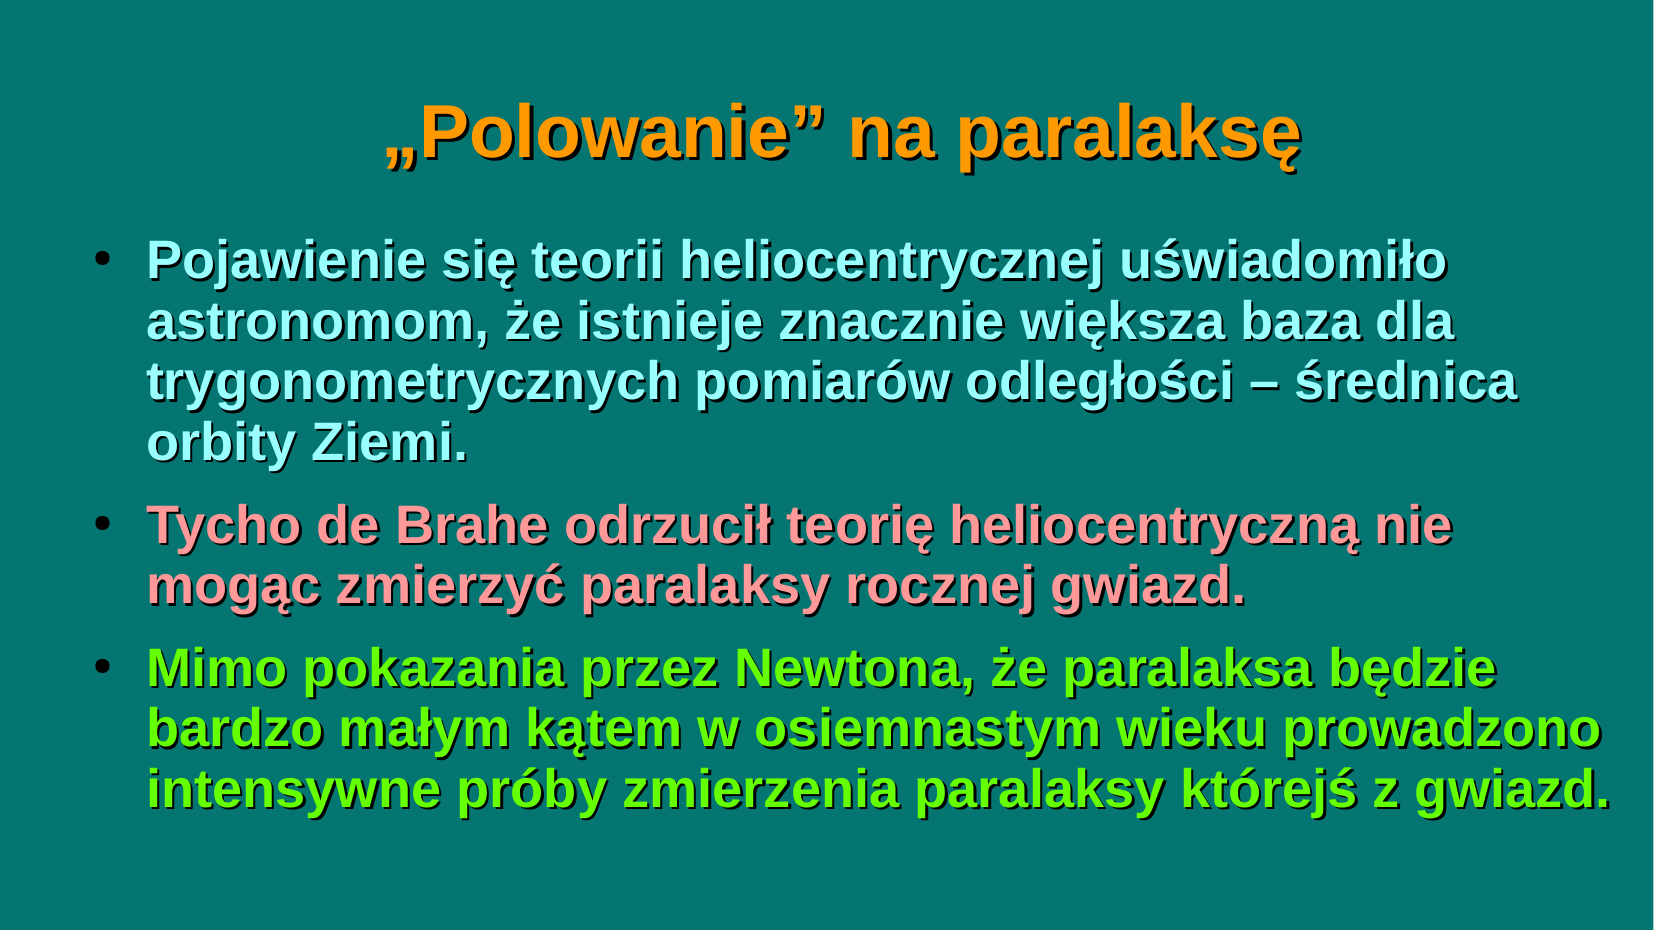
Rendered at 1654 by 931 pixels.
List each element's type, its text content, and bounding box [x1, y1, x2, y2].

list Pojawienie się teorii heliocentrycznej uświadomiło astronomom, że istnieje znacznie większa baza dla trygonometrycznych pomiarów odległości – średnica orbity Ziemi. Tycho de Brahe odrzucił teorię heliocentryczną nie mogąc zmierzyć paralaksy rocznej gwiazd. Mimo pokazania przez Newtona, że paralaksa będzie bardzo małym kątem w osiemnastym wieku prowadzono intensywne próby zmierzenia paralaksy którejś z gwiazd. [75, 229, 1623, 902]
title „Polowanie” na paralaksę [284, 89, 1401, 174]
